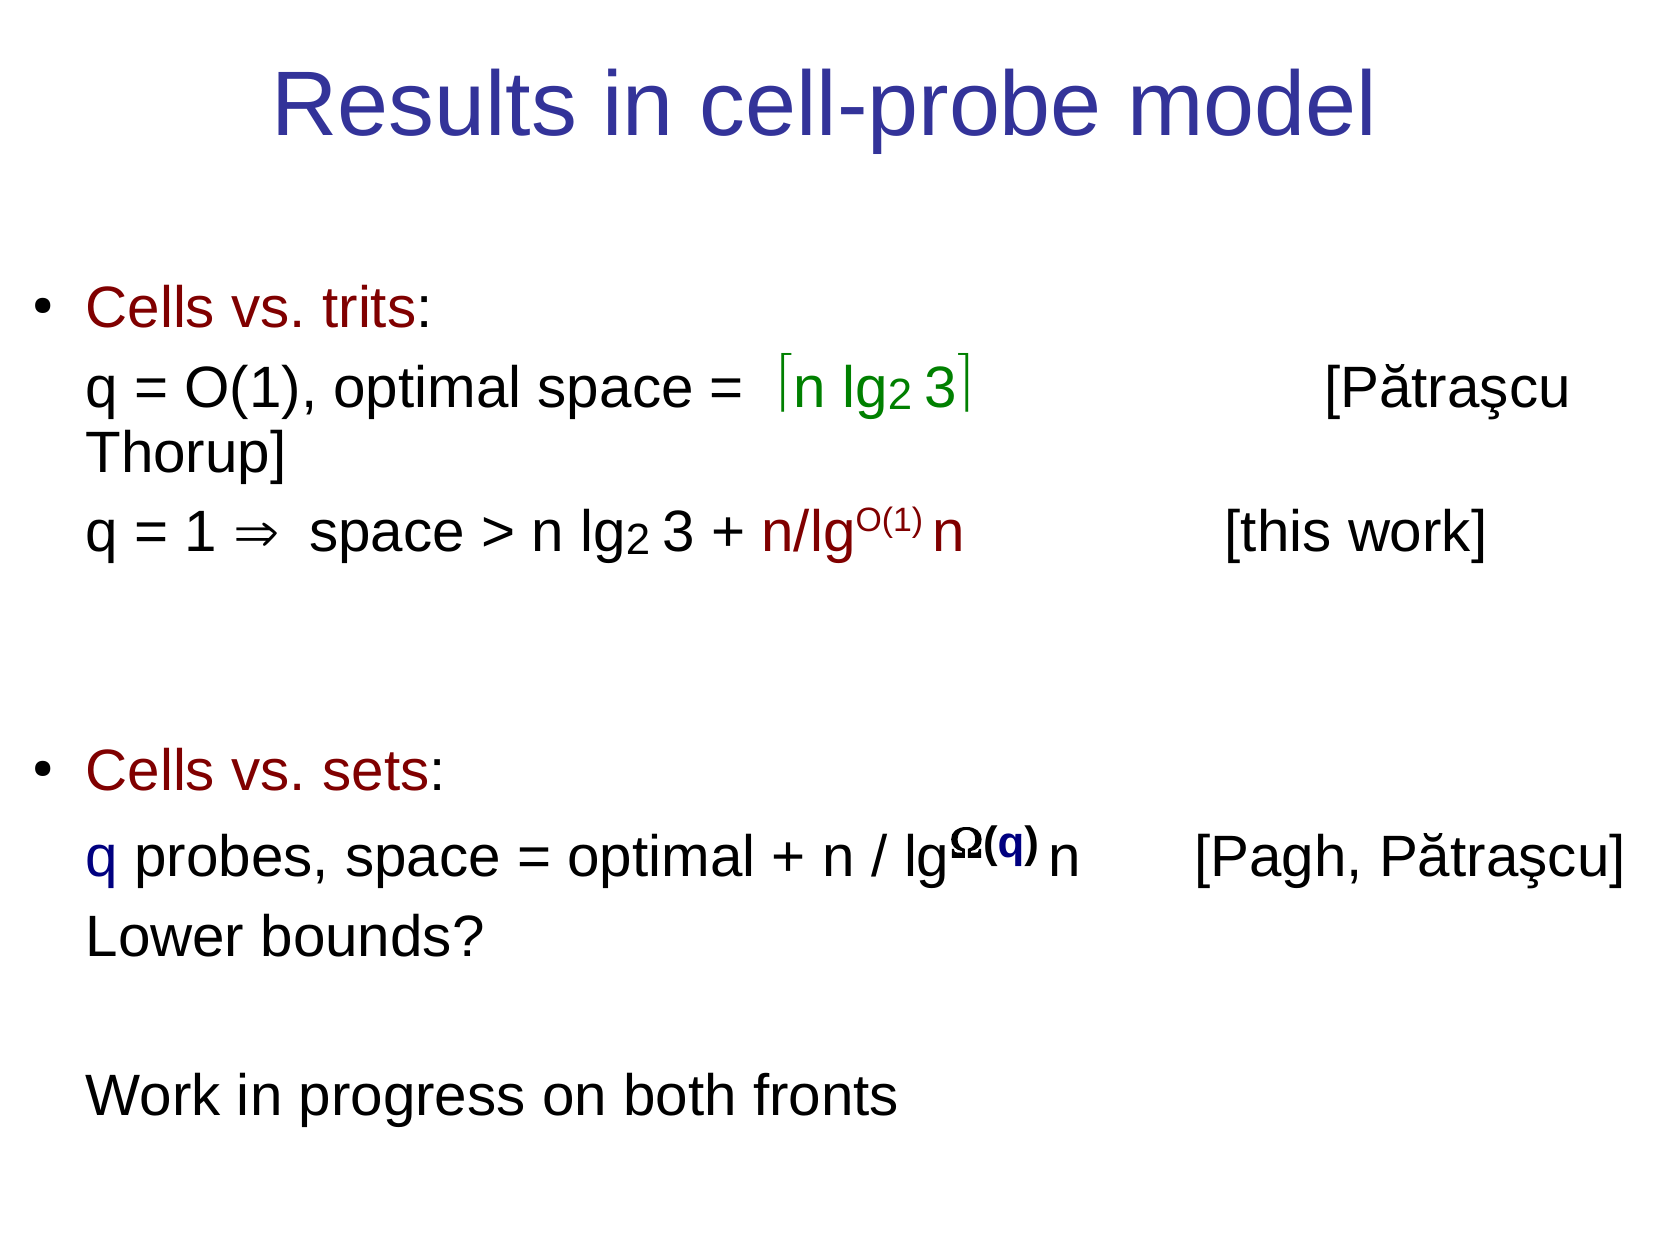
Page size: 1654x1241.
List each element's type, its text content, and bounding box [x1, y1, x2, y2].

title Results in cell-probe model [37, 0, 1613, 207]
list Cells vs. trits: q = O(1), optimal space = n lg2 3 [Pătraşcu Thorup] q = 1  space > n lg2 3 + n/lgO(1) n [this work] Cells vs. sets: q probes, space = optimal + n / lg(q) n [Pagh, Pătraşcu] Lower bounds? Work in progress on both fronts [0, 187, 1654, 1241]
